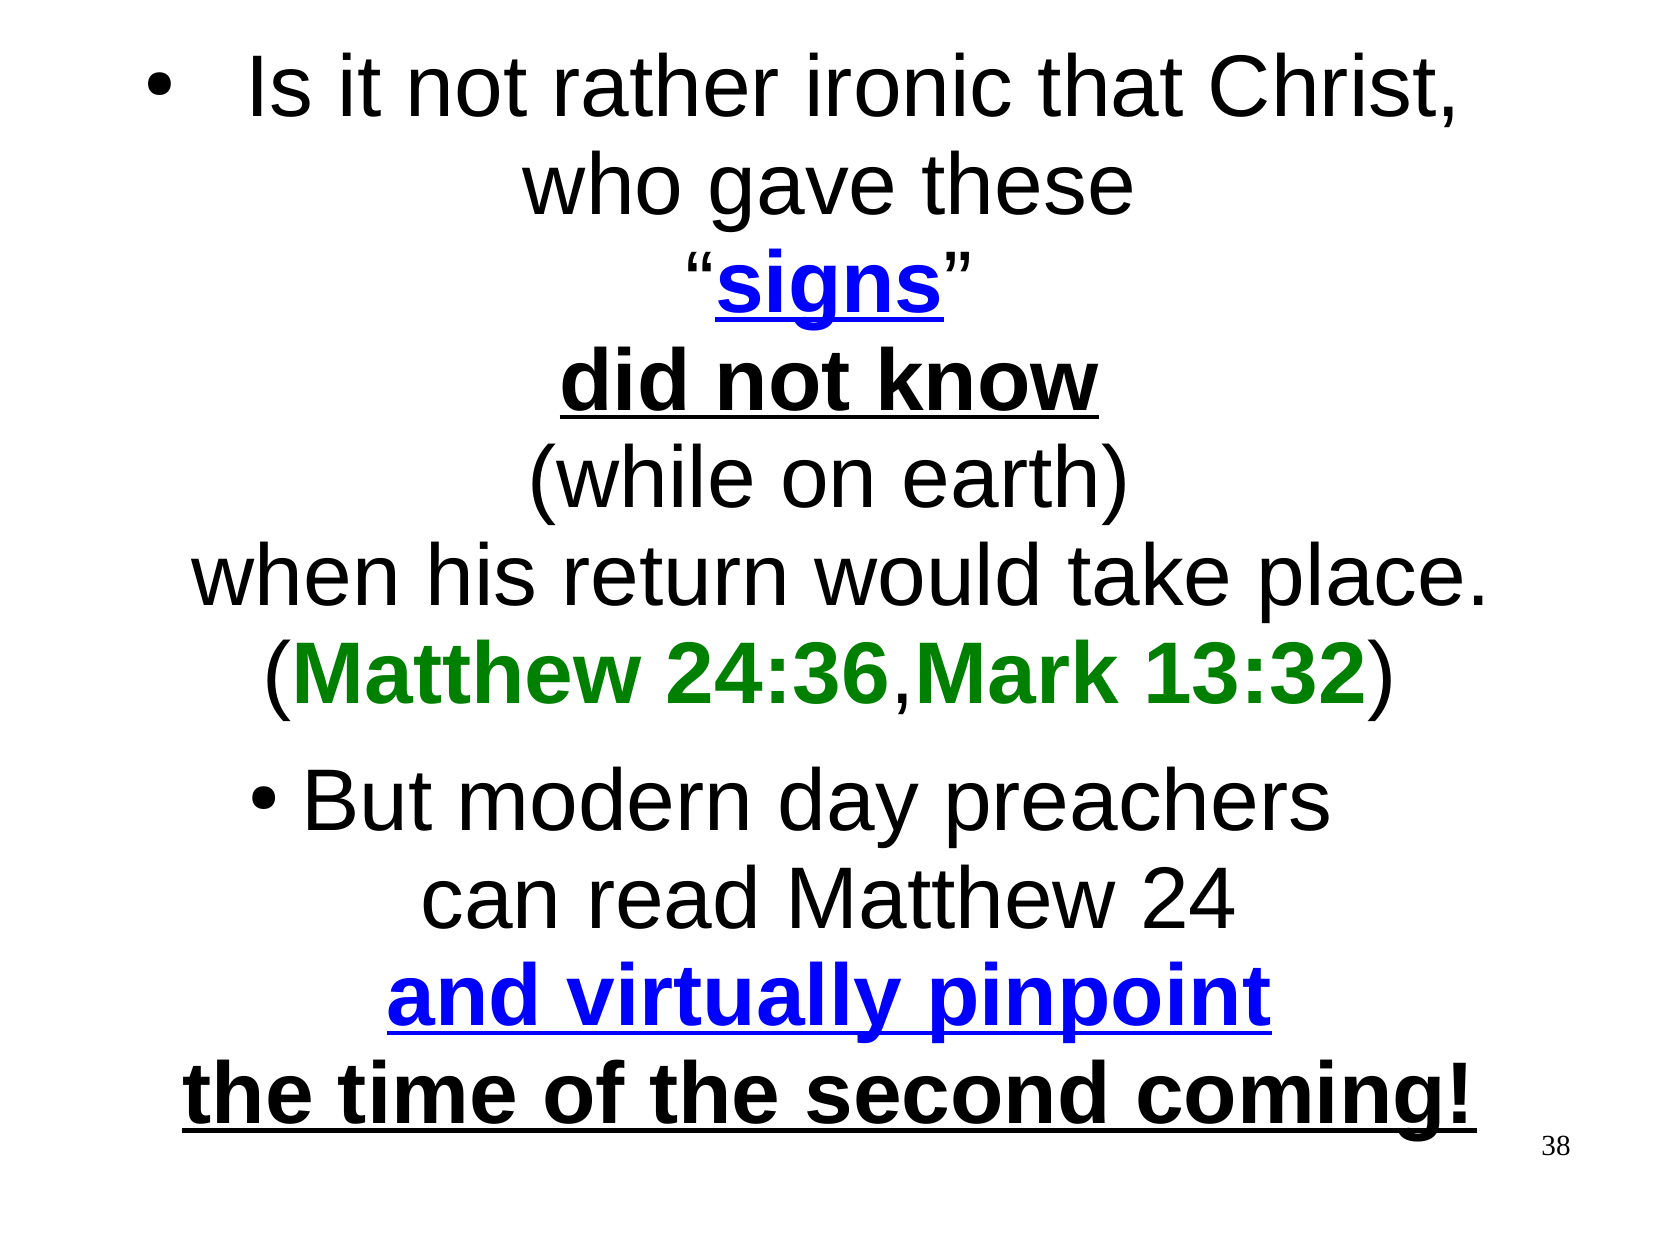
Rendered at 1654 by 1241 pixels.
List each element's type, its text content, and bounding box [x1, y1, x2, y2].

list Is it not rather ironic that Christ, who gave these “signs” did not know (while on earth) when his return would take place. (Matthew 24:36,Mark 13:32) But modern day preachers can read Matthew 24 and virtually pinpoint the time of the second coming! [0, 37, 1613, 1201]
